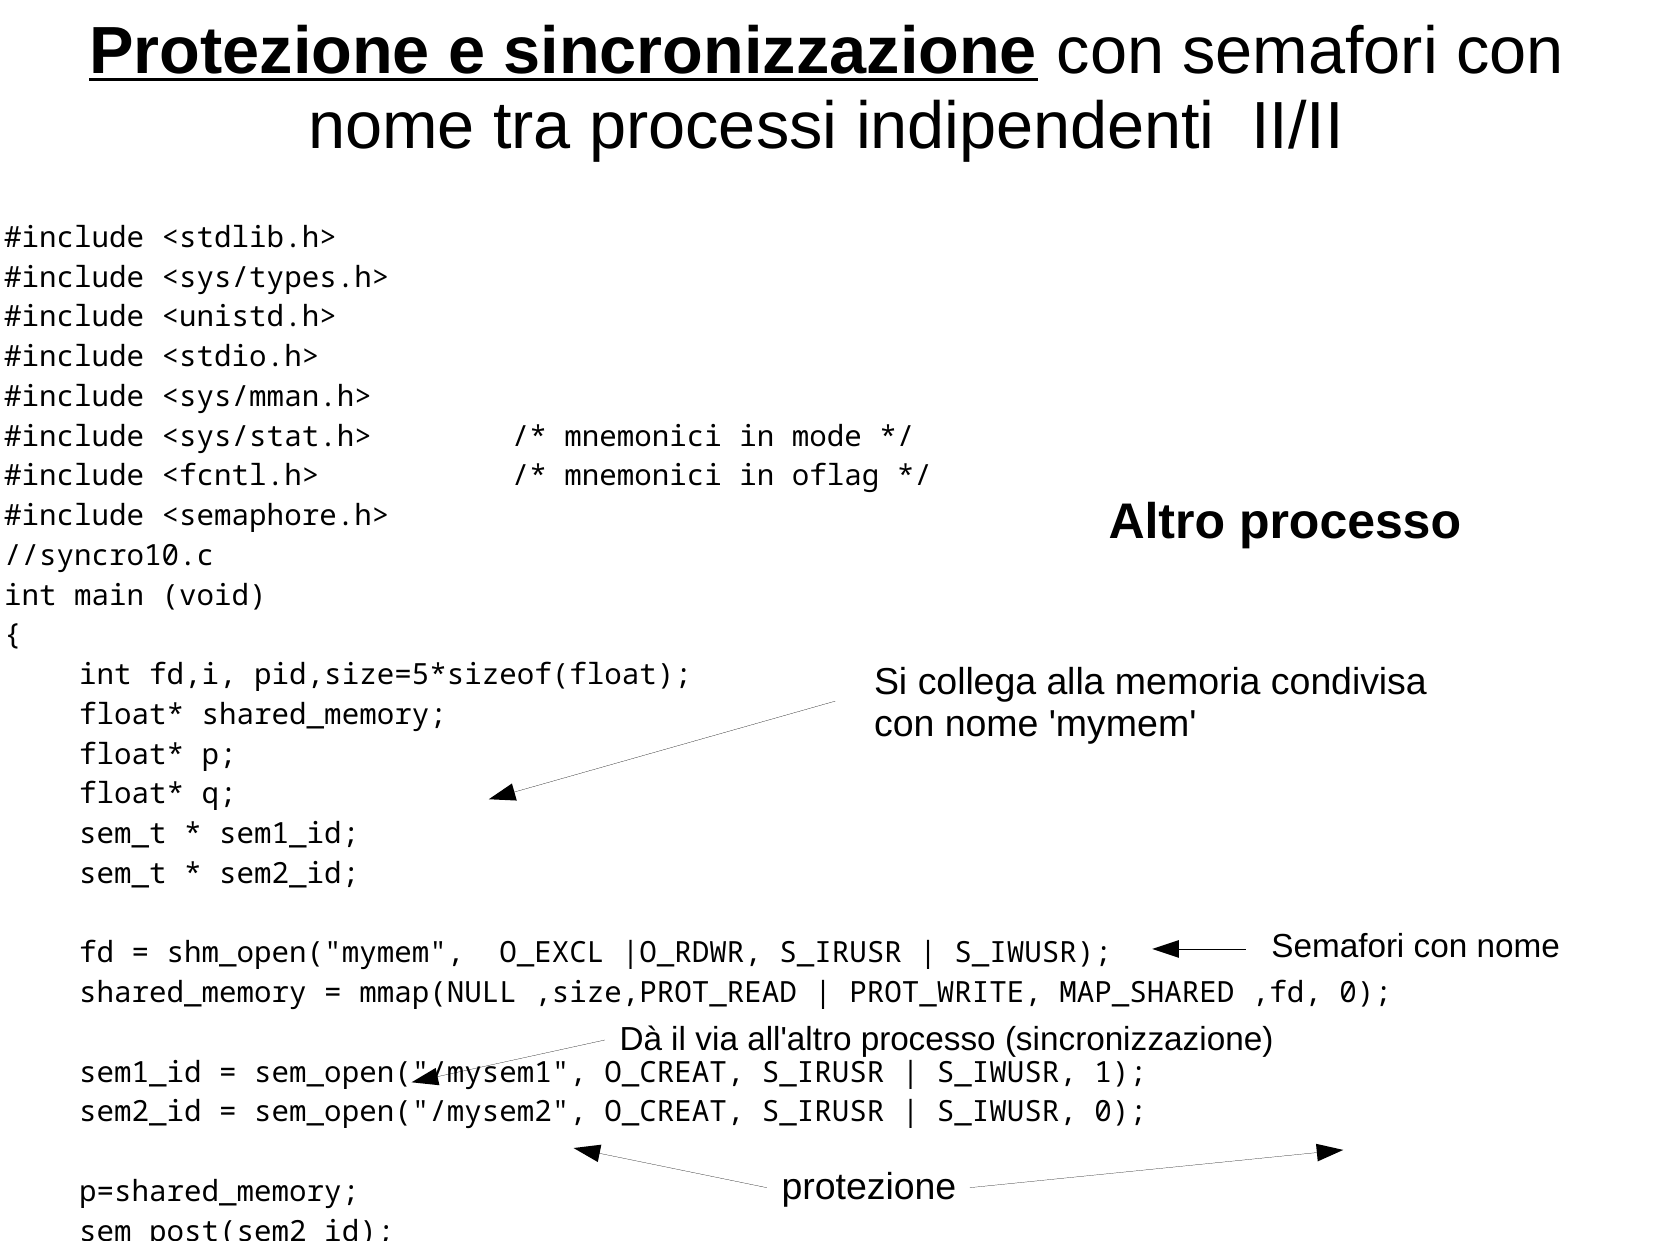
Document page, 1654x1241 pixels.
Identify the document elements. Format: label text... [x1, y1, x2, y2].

text_box Dà il via all'altro processo (sincronizzazione) [604, 1013, 1486, 1066]
text_box Altro processo [1093, 485, 1654, 558]
text_box Si collega alla memoria condivisa con nome 'mymem' [859, 653, 1443, 752]
text_box Semafori con nome [1256, 919, 1581, 973]
title Protezione e sincronizzazione con semafori con nome tra processi indipendenti II/II [82, 0, 1571, 169]
text_box protezione [766, 1158, 1158, 1215]
text_box #include <stdlib.h> #include <sys/types.h> #include <unistd.h> #include <stdio.h> #include <sys/mman.h> #include <sys/stat.h> /* mnemonici in mode */ #include <fcntl.h> /* mnemonici in oflag */ #include <semaphore.h> //syncro10.c int main (void) { int fd,i, pid,size=5*sizeof(float); float* shared_memory; float* p; float* q; sem_t * sem1_id; sem_t * sem2_id; fd = shm_open("mymem", O_EXCL |O_RDWR, S_IRUSR | S_IWUSR); shared_memory = mmap(NULL ,size,PROT_READ | PROT_WRITE, MAP_SHARED ,fd, 0); sem1_id = sem_open("/mysem1", O_CREAT, S_IRUSR | S_IWUSR, 1); sem2_id = sem_open("/mysem2", O_CREAT, S_IRUSR | S_IWUSR, 0); p=shared_memory; sem_post(sem2_id); for(i=0;i<10;i++){sem_wait(sem1_id); printf("\tB *p = %f\n", (*p)++);sem_post(sem1_id);} shm_unlink("mymem"); } [0, 169, 1654, 1240]
